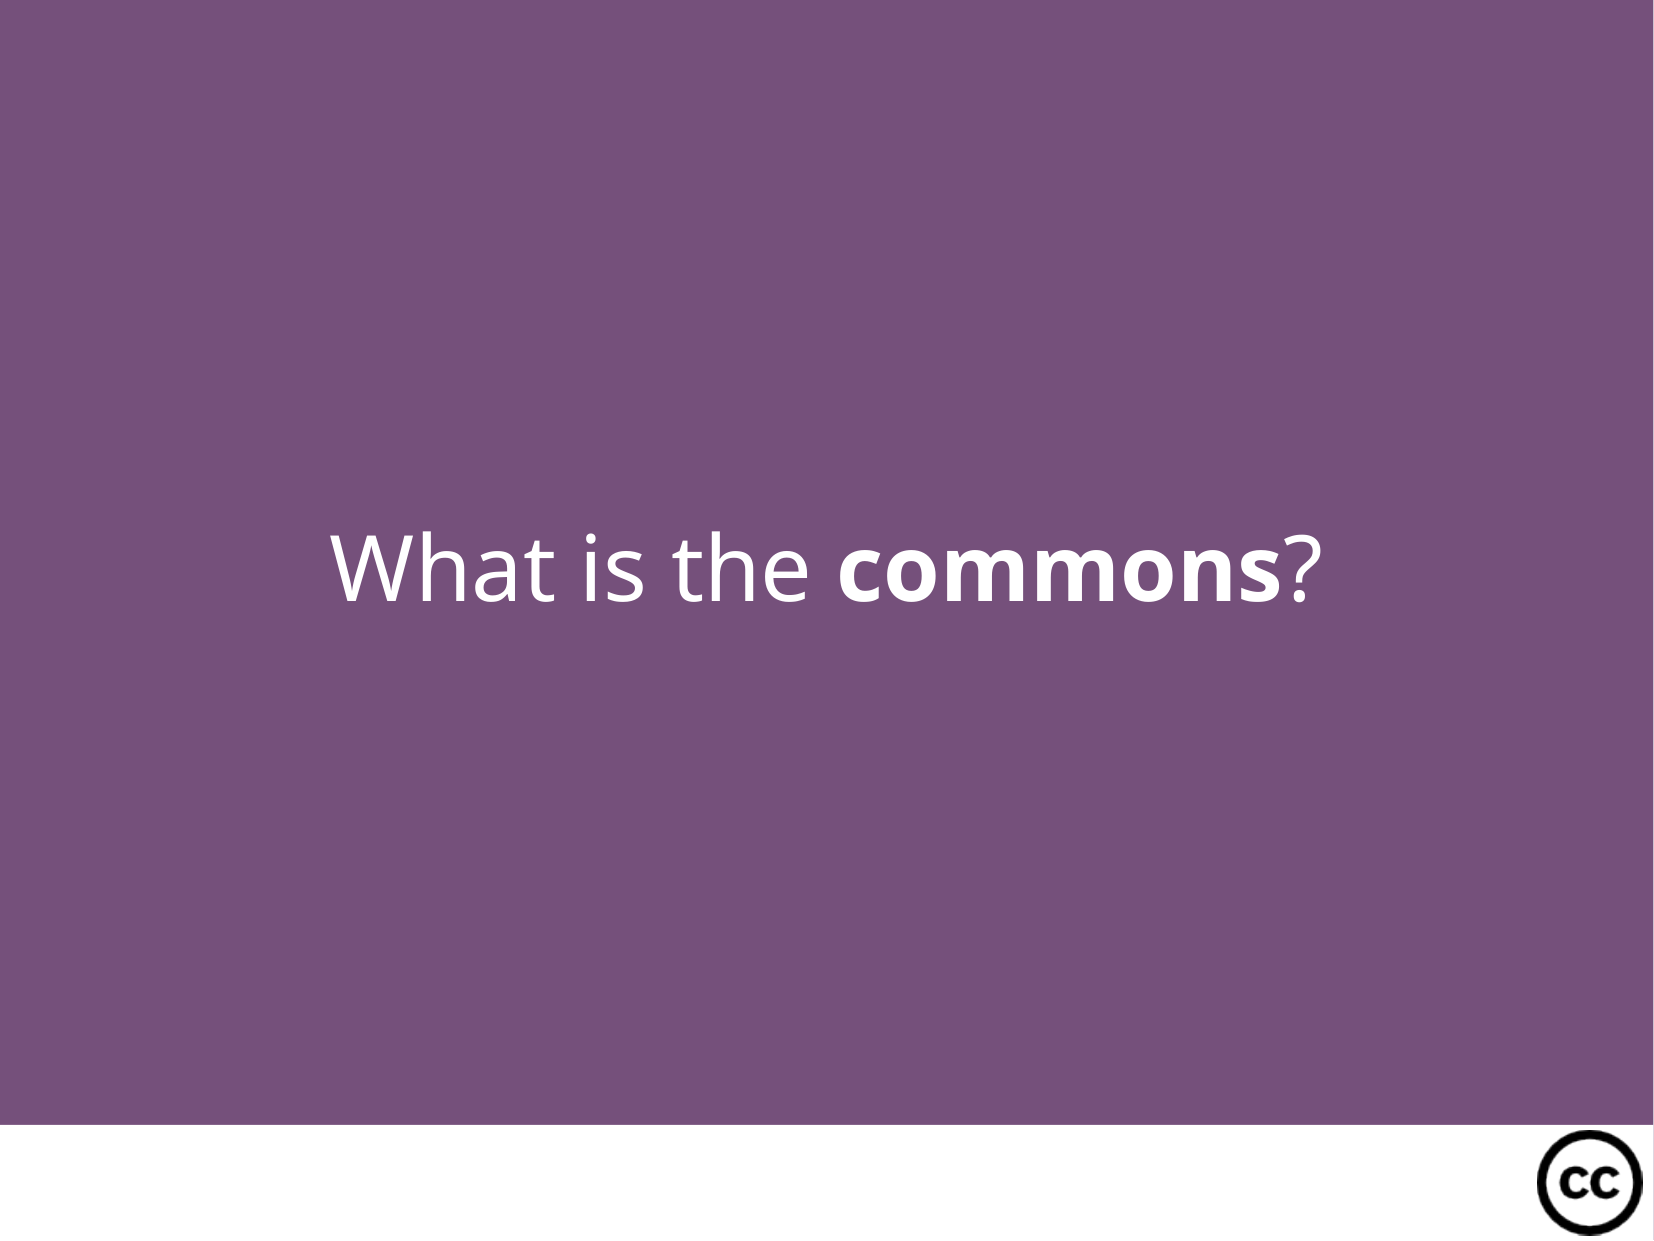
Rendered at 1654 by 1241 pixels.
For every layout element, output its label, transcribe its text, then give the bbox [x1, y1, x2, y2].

title What is the commons? [82, 305, 1571, 828]
picture [1537, 1130, 1643, 1236]
